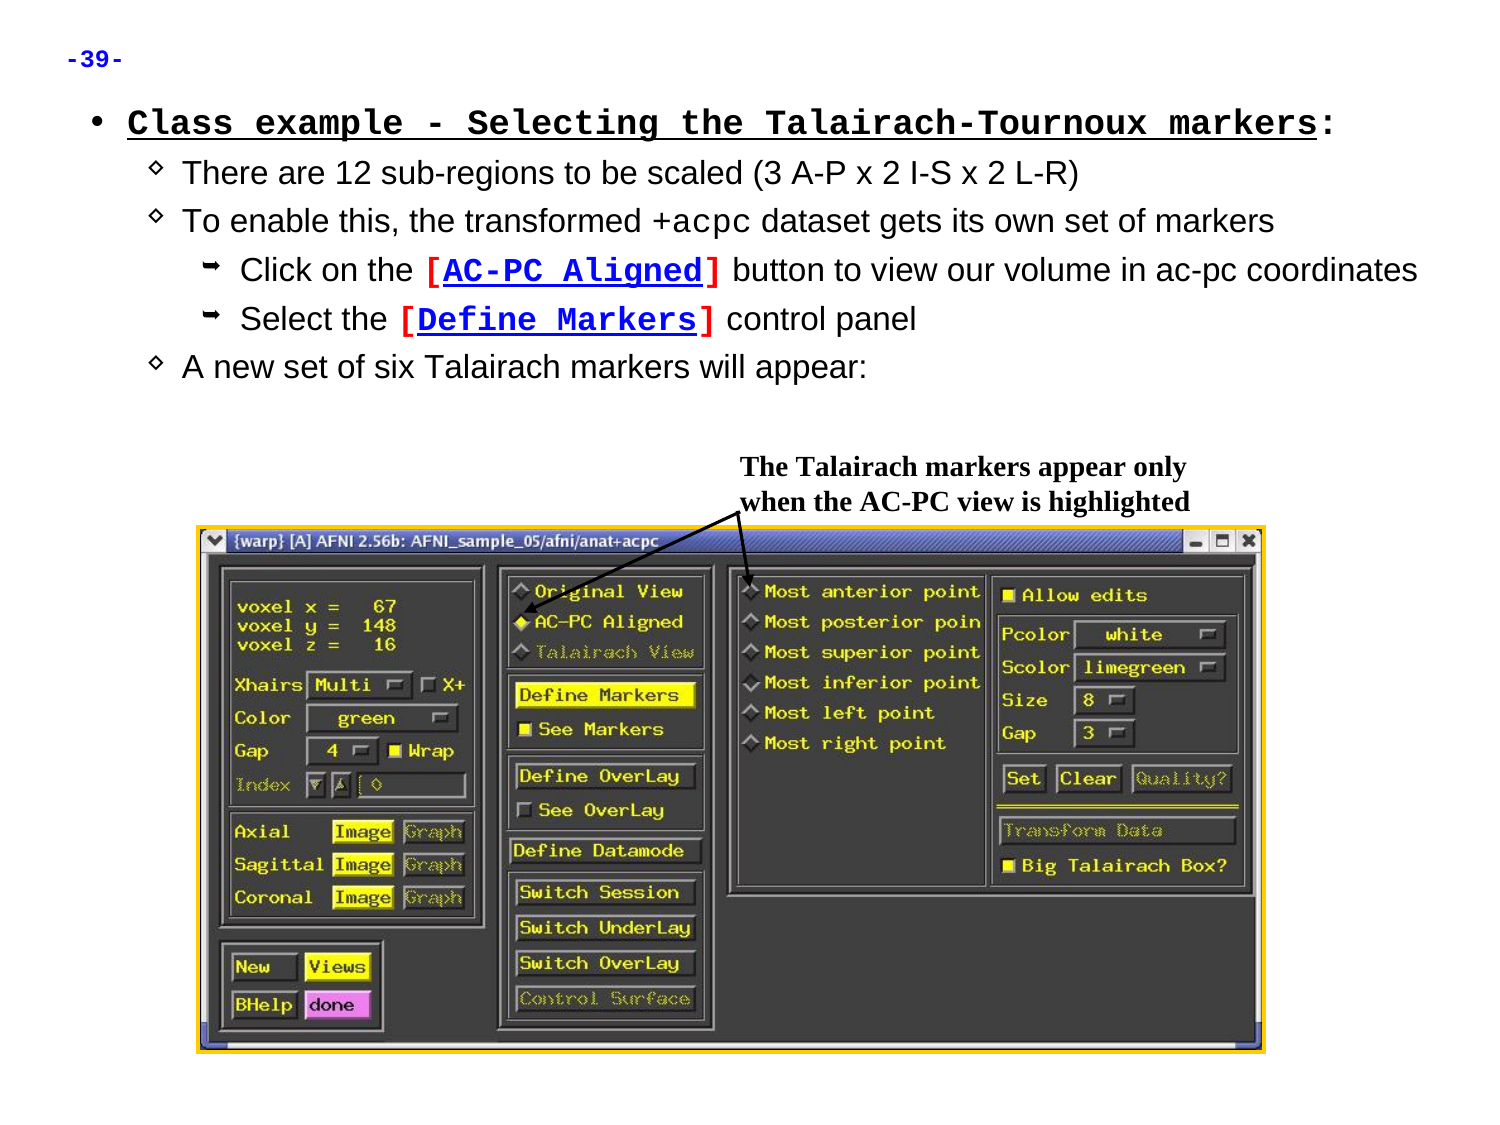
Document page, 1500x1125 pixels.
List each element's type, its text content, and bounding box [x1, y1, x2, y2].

text_box The Talairach markers appear only when the AC-PC view is highlighted [725, 440, 1238, 526]
picture [200, 528, 1263, 1051]
text_box Class example - Selecting the Talairach-Tournoux markers: There are 12 sub-regions to be scaled (3 A-P x 2 I-S x 2 L-R) To enable this, the transformed +acpc dataset gets its own set of markers Click on the [AC-PC Aligned] button to view our volume in ac-pc coordinates Select the [Define Markers] control panel A new set of six Talairach markers will appear: [74, 87, 1463, 438]
